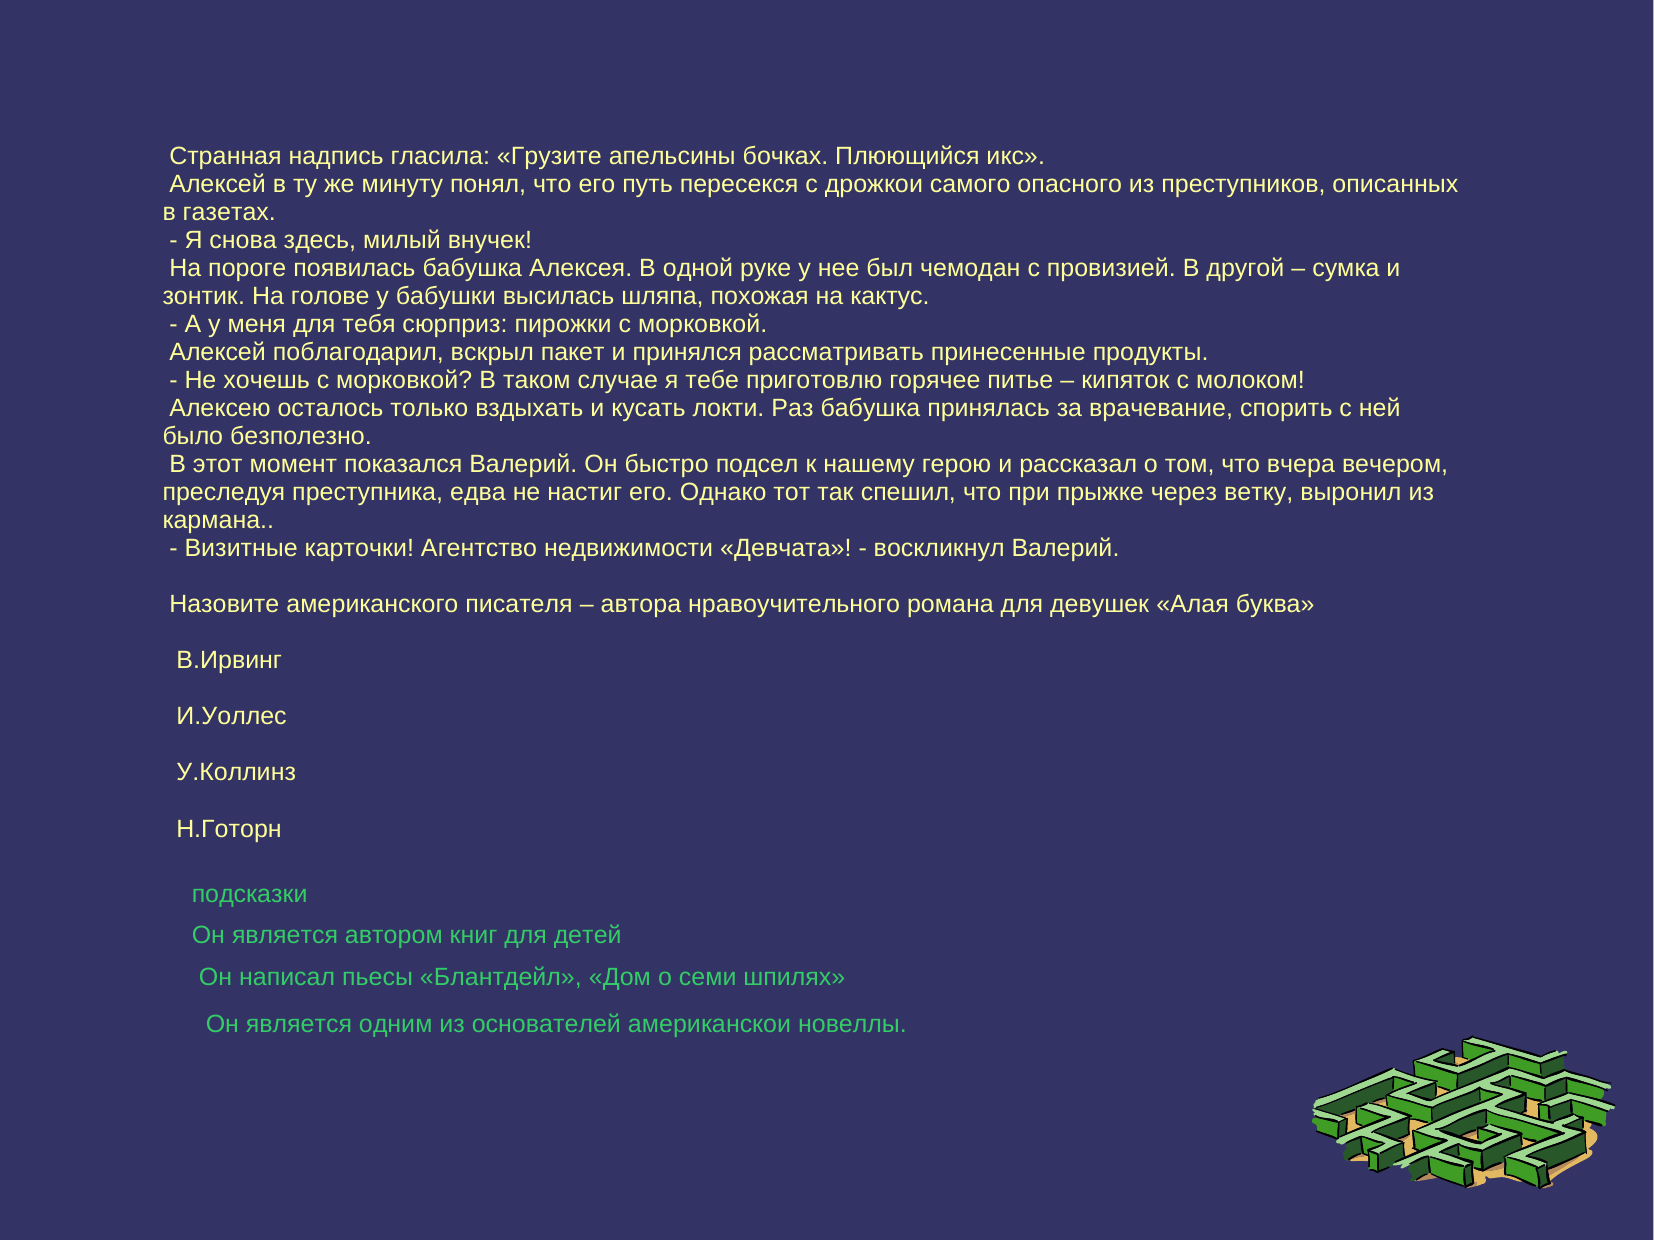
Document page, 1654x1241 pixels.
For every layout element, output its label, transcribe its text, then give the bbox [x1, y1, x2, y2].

text_box Он написал пьесы «Блантдейл», «Дом о семи шпилях» [177, 955, 1241, 999]
text_box Он является одним из основателей американскои новеллы. [177, 1002, 1211, 1046]
text_box Странная надпись гласила: «Грузите апельсины бочках. Плюющийся икс». Алексей в ту же минуту понял, что его путь пересекся с дрожкои самого опасного из преступников, описанных в газетах. - Я снова здесь, милый внучек! На пороге появилась бабушка Алексея. В одной руке у нее был чемодан с провизией. В другой – сумка и зонтик. На голове у бабушки высилась шляпа, похожая на кактус. - А у меня для тебя сюрприз: пирожки с морковкой. Алексей поблагодарил, вскрыл пакет и принялся рассматривать принесенные продукты. - Не хочешь с морковкой? В таком случае я тебе приготовлю горячее питье – кипяток с молоком! Алексею осталось только вздыхать и кусать локти. Раз бабушка принялась за врачевание, спорить с ней было безполезно. В этот момент показался Валерий. Он быстро подсел к нашему герою и рассказал о том, что вчера вечером, преследуя преступника, едва не настиг его. Однако тот так спешил, что при прыжке через ветку, выронил из кармана.. - Визитные карточки! Агентство недвижимости «Девчата»! - воскликнул Валерий. Назовите американского писателя – автора нравоучительного романа для девушек «Алая буква» В.Ирвинг И.Уоллес У.Коллинз [147, 134, 1477, 793]
text_box подсказки [177, 872, 414, 913]
text_box Н.Готорн [161, 807, 349, 851]
text_box Он является автором книг для детей [177, 913, 1034, 955]
